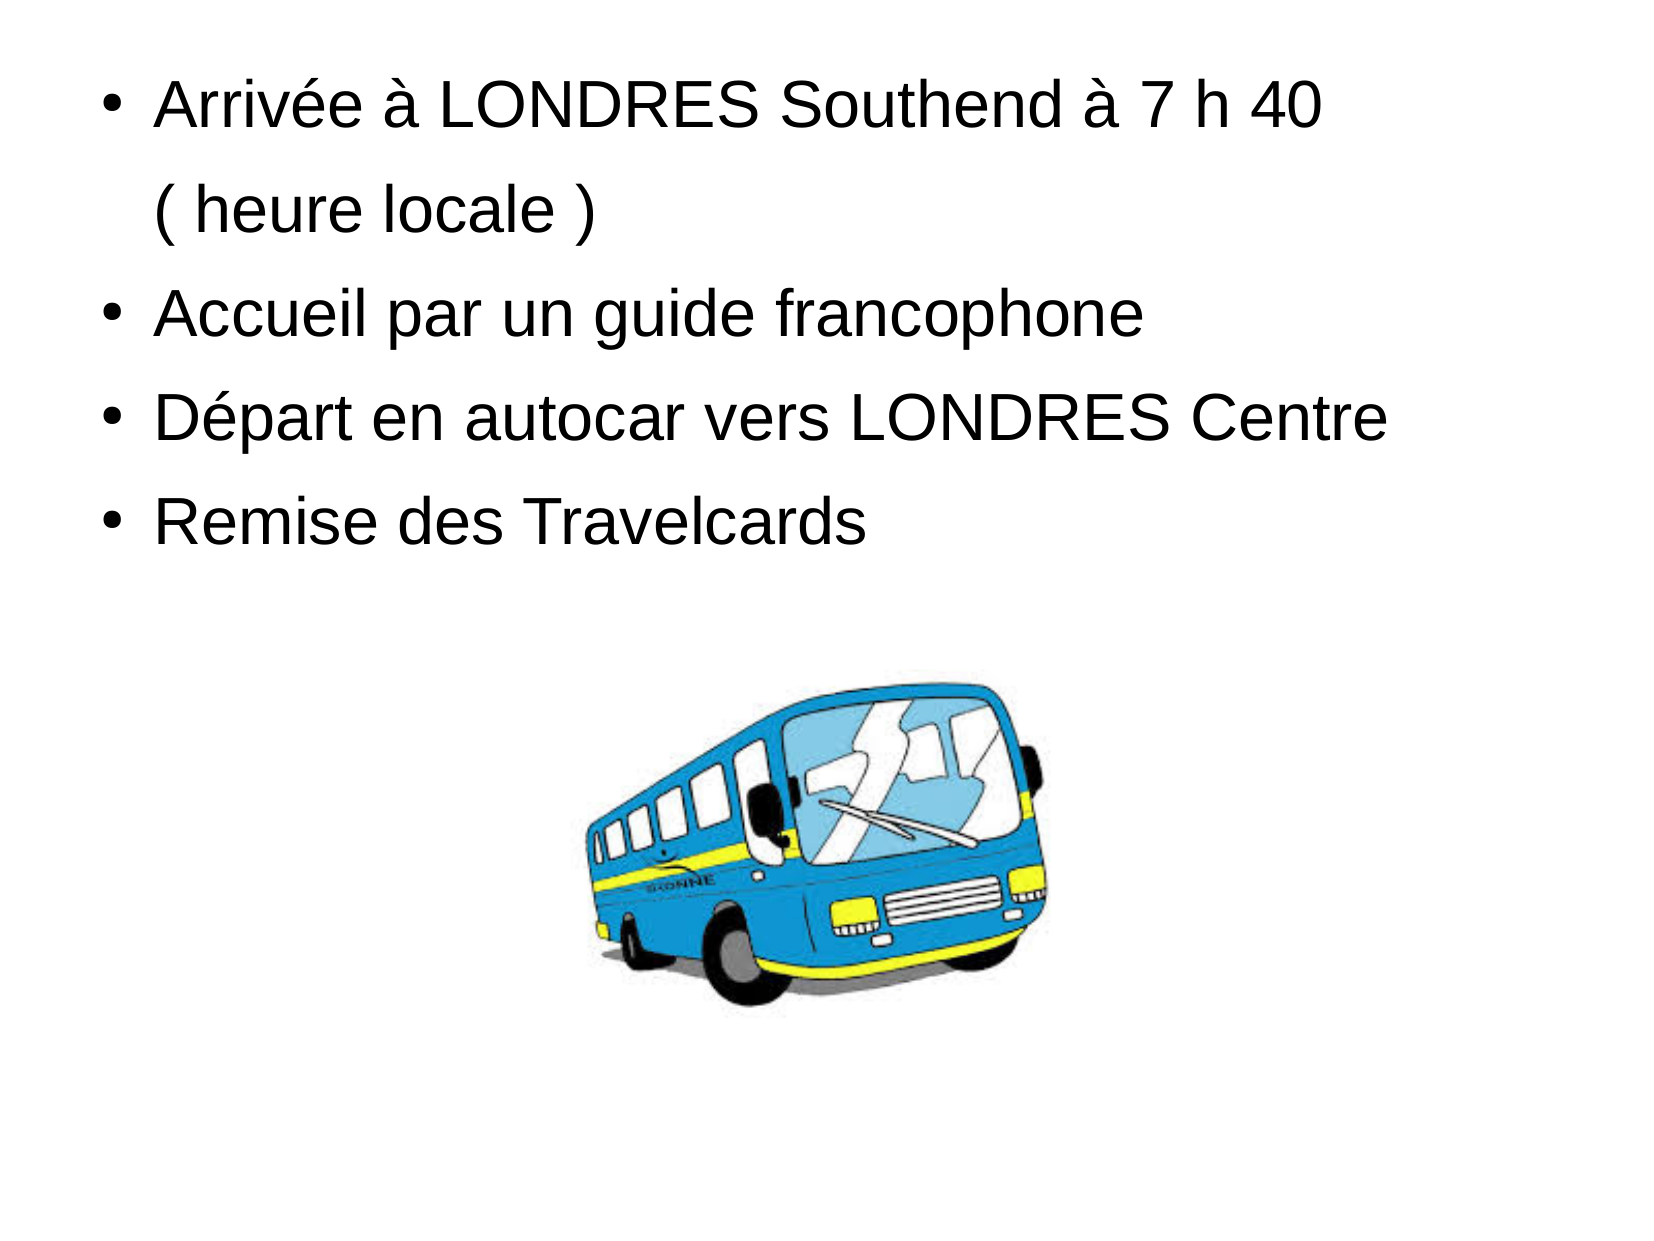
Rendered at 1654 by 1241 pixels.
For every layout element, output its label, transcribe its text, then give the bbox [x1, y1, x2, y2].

list Arrivée à LONDRES Southend à 7 h 40 ( heure locale ) Accueil par un guide francophone Départ en autocar vers LONDRES Centre Remise des Travelcards [82, 67, 1571, 886]
picture [555, 637, 1092, 1039]
